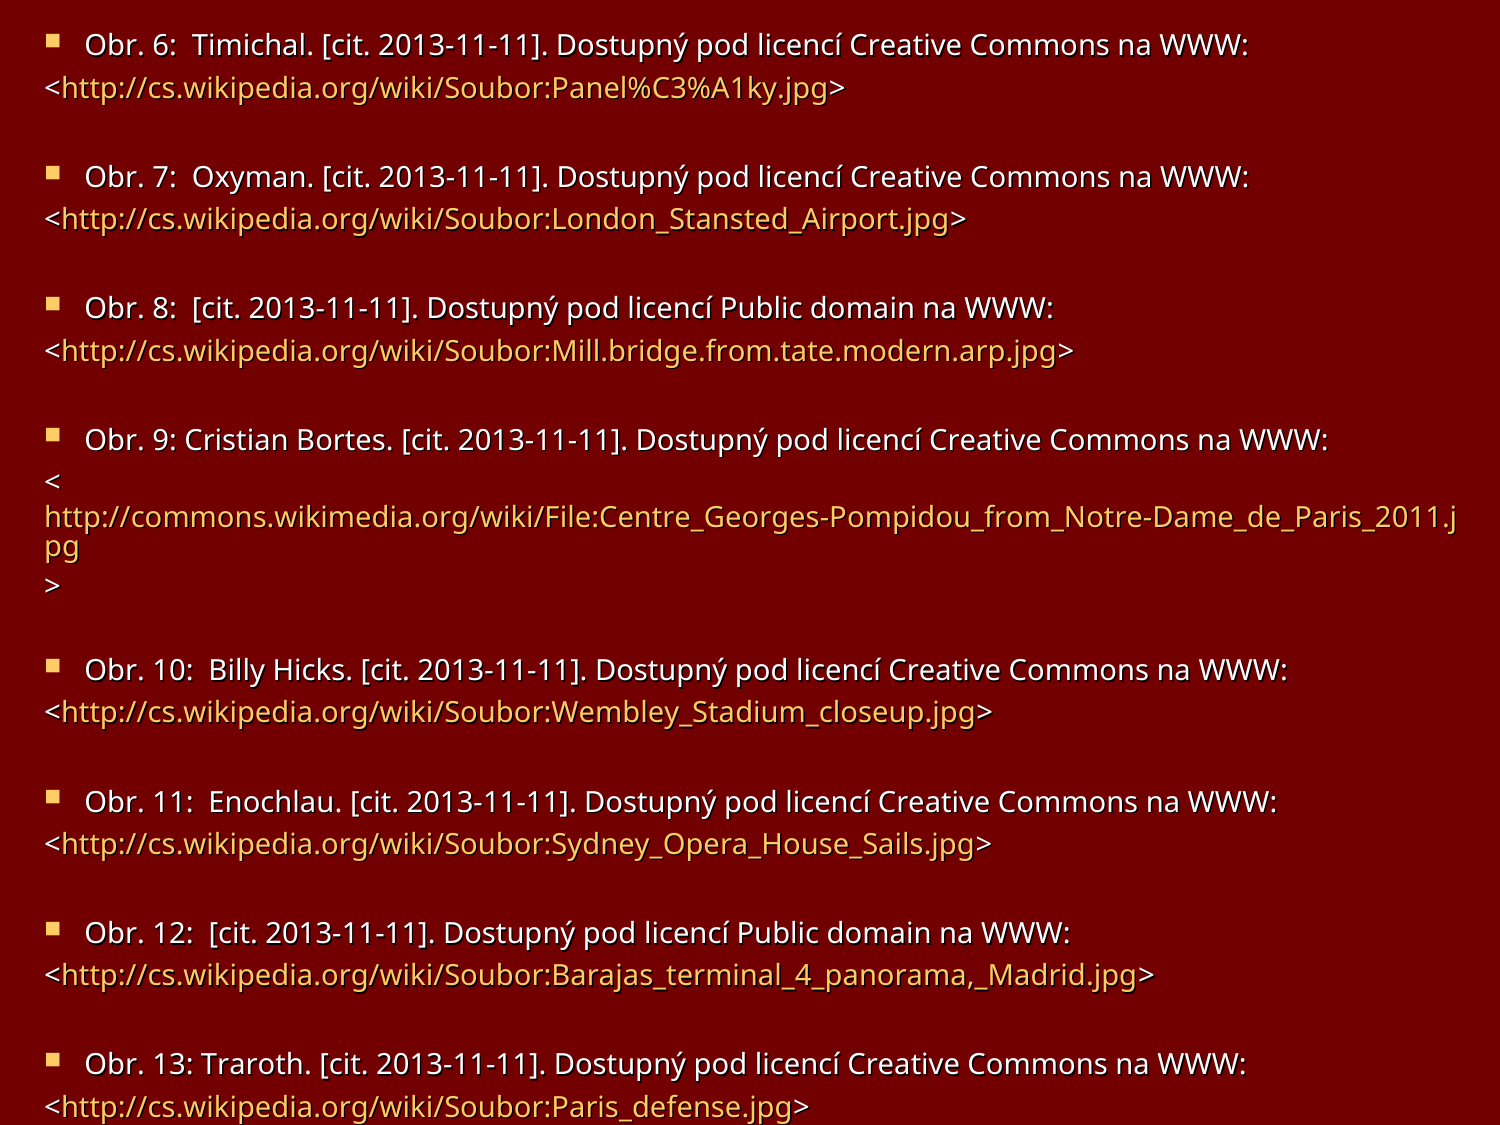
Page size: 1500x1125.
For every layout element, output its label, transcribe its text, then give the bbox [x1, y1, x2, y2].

text_box Obr. 6: Timichal. [cit. 2013-11-11]. Dostupný pod licencí Creative Commons na WWW: <http://cs.wikipedia.org/wiki/Soubor:Panel%C3%A1ky.jpg> Obr. 7: Oxyman. [cit. 2013-11-11]. Dostupný pod licencí Creative Commons na WWW: <http://cs.wikipedia.org/wiki/Soubor:London_Stansted_Airport.jpg> Obr. 8: [cit. 2013-11-11]. Dostupný pod licencí Public domain na WWW: <http://cs.wikipedia.org/wiki/Soubor:Mill.bridge.from.tate.modern.arp.jpg> Obr. 9: Cristian Bortes. [cit. 2013-11-11]. Dostupný pod licencí Creative Commons na WWW: <http://commons.wikimedia.org/wiki/File:Centre_Georges-Pompidou_from_Notre-Dame_de_Paris_2011.jpg> Obr. 10: Billy Hicks. [cit. 2013-11-11]. Dostupný pod licencí Creative Commons na WWW: <http://cs.wikipedia.org/wiki/Soubor:Wembley_Stadium_closeup.jpg> Obr. 11: Enochlau. [cit. 2013-11-11]. Dostupný pod licencí Creative Commons na WWW: <http://cs.wikipedia.org/wiki/Soubor:Sydney_Opera_House_Sails.jpg> Obr. 12: [cit. 2013-11-11]. Dostupný pod licencí Public domain na WWW: <http://cs.wikipedia.org/wiki/Soubor:Barajas_terminal_4_panorama,_Madrid.jpg> Obr. 13: Traroth. [cit. 2013-11-11]. Dostupný pod licencí Creative Commons na WWW: <http://cs.wikipedia.org/wiki/Soubor:Paris_defense.jpg> Obr. 14: squirrel83. [cit. 2013-11-11]. Dostupný pod licencí Creative Commons na WWW: <http://cs.wikipedia.org/wiki/Soubor:1_WTC_May_2013_(1).jpg> [29, 18, 1483, 1125]
